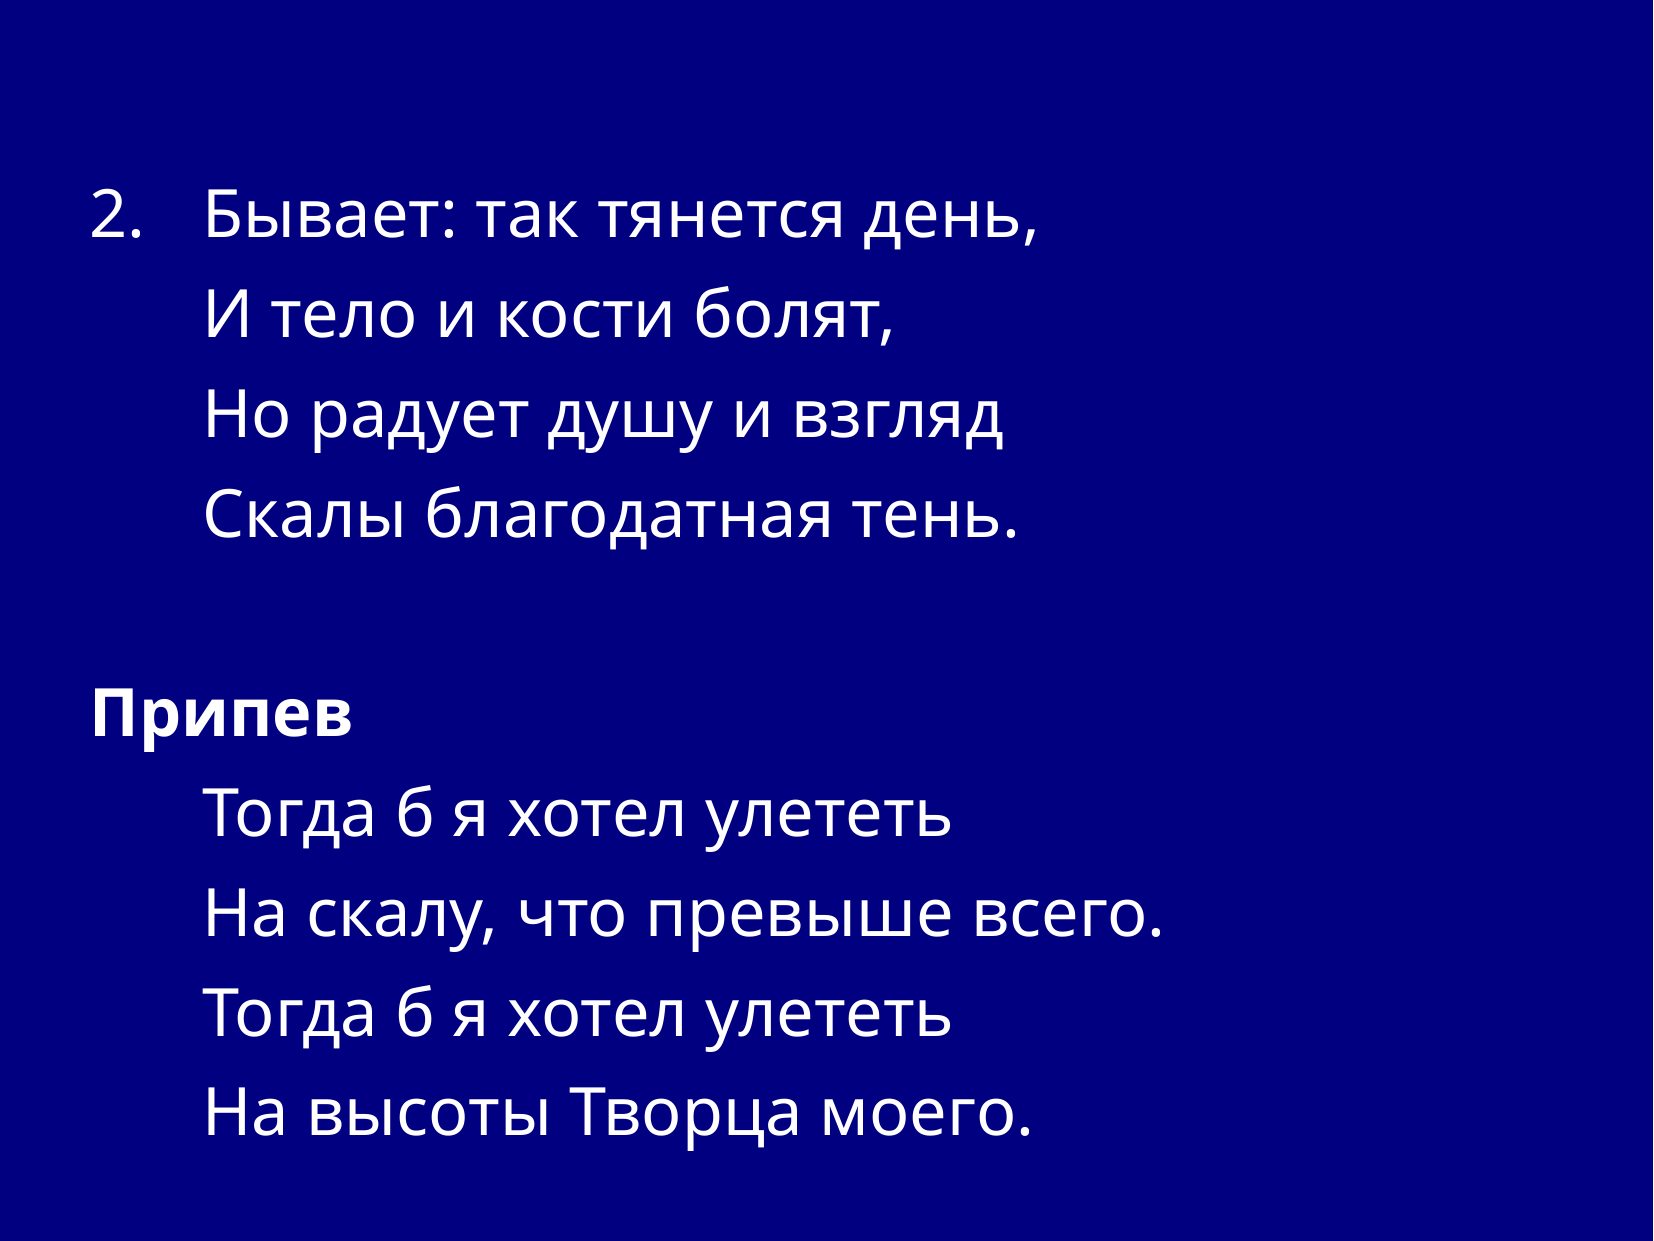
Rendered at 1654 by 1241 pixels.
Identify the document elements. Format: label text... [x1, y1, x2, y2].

text_box 2. Бывает: так тянется день, И тело и кости болят, Но радует душу и взгляд Скалы благодатная тень. Припев Тогда б я хотел улететь На скалу, что превыше всего. Тогда б я хотел улететь На высоты Творца моего. [75, 150, 1576, 1163]
